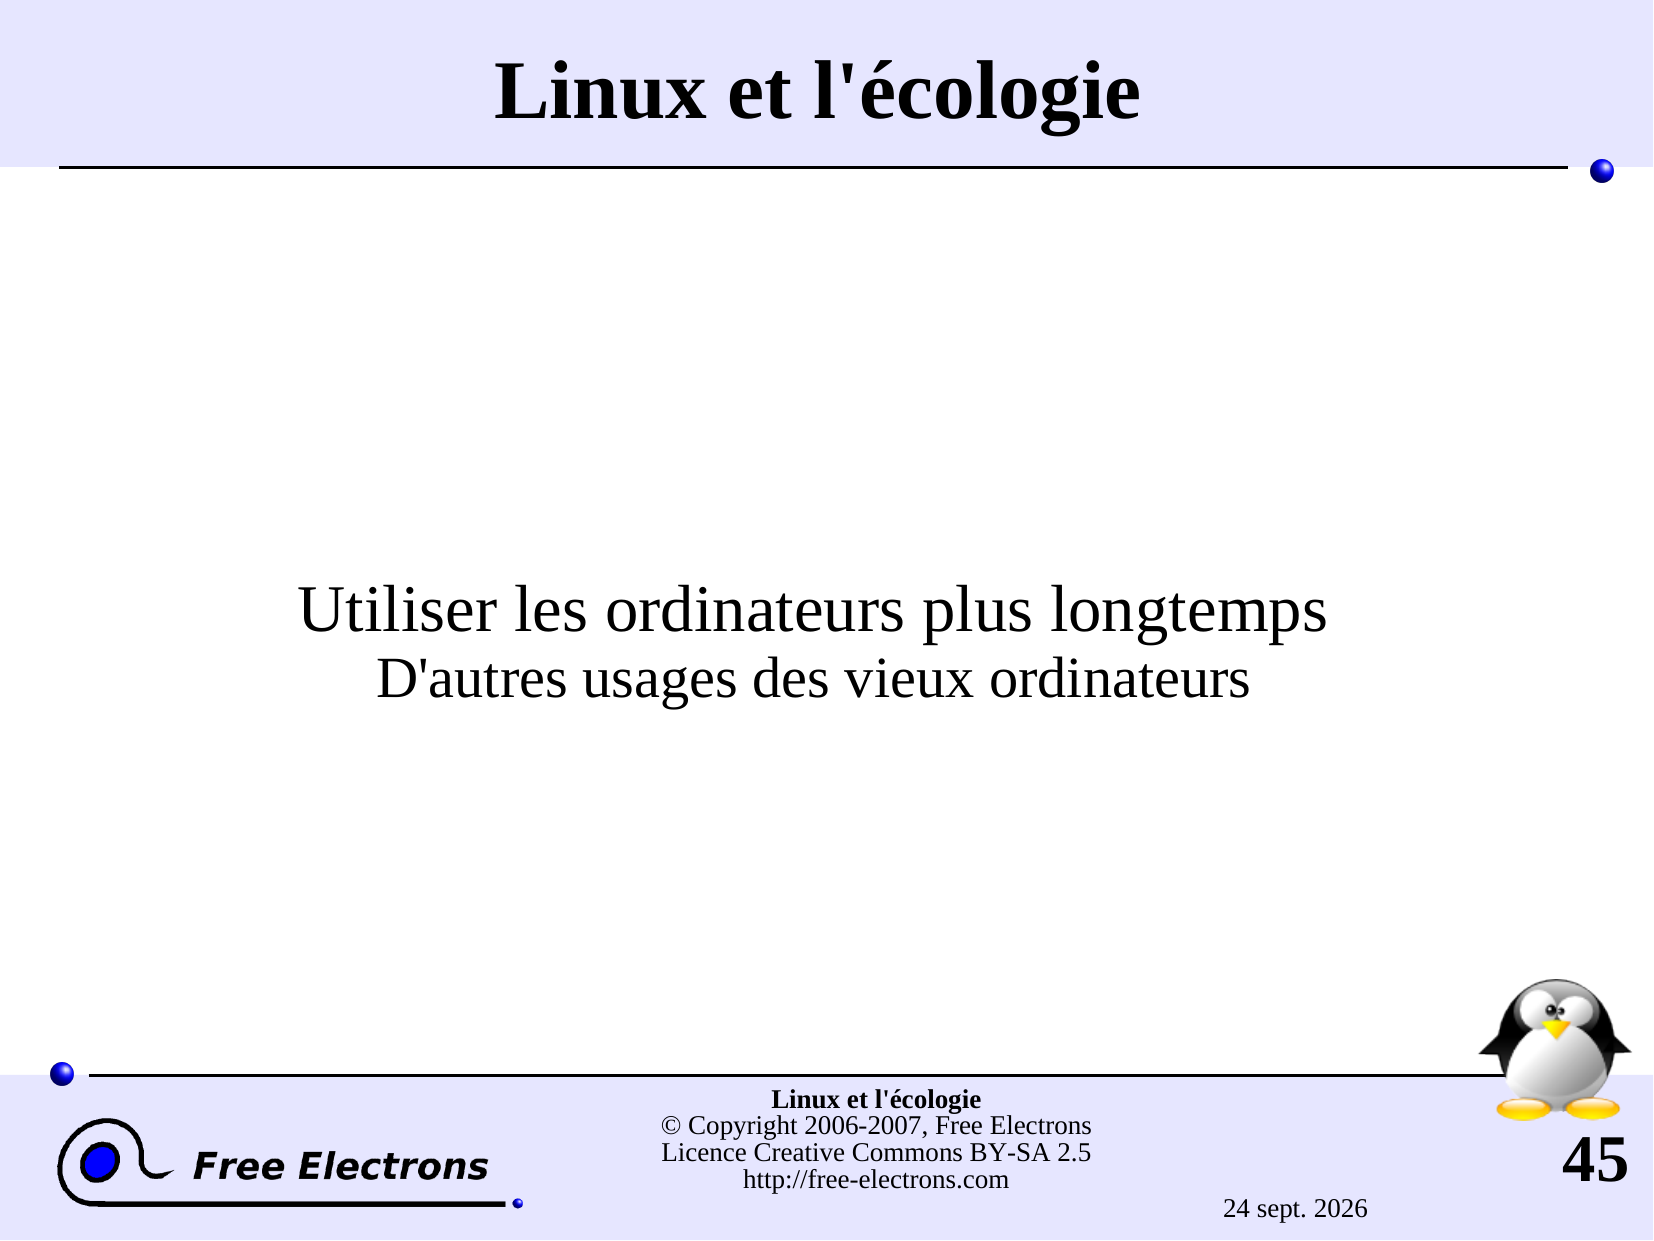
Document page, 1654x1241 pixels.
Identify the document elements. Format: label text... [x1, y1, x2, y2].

title Linux et l'écologie [33, 29, 1604, 153]
subtitle Utiliser les ordinateurs plus longtemps D'autres usages des vieux ordinateurs [54, 216, 1574, 1066]
picture [50, 1107, 527, 1216]
picture [1476, 979, 1634, 1121]
